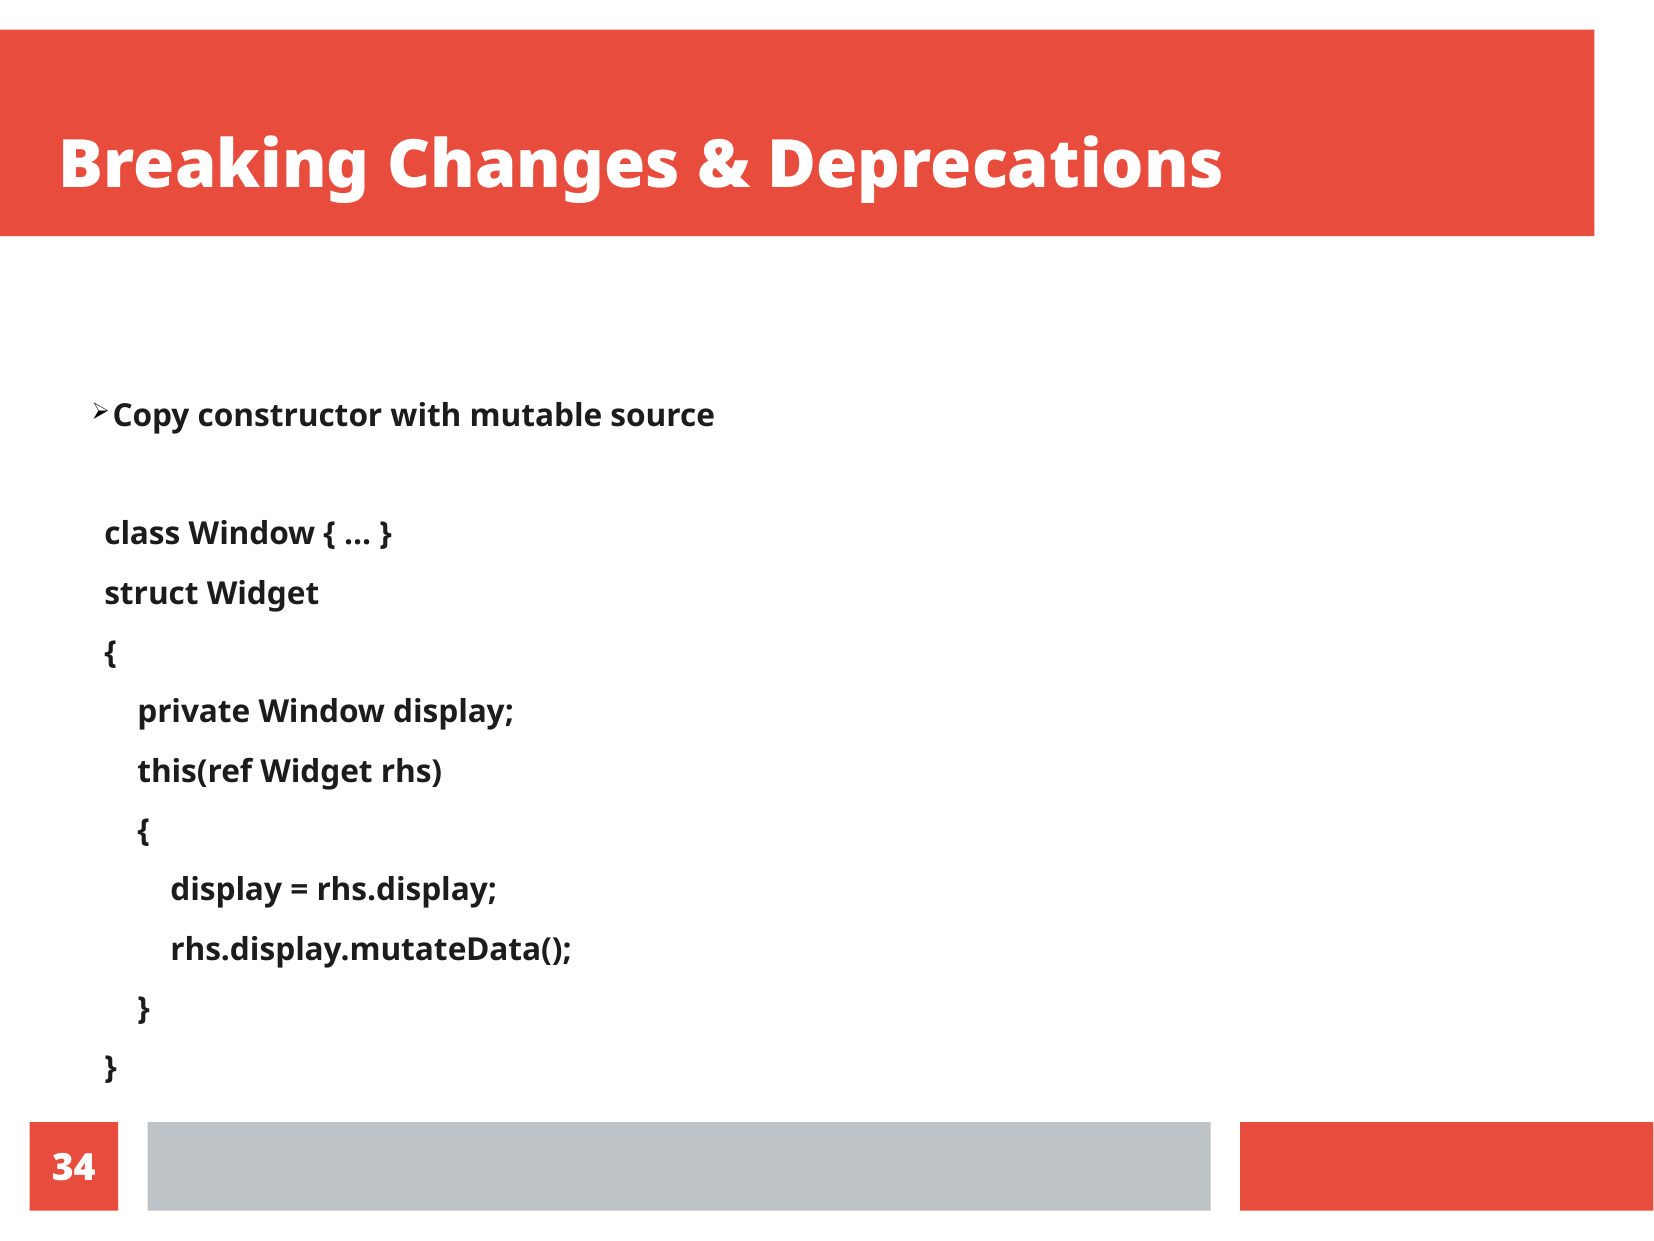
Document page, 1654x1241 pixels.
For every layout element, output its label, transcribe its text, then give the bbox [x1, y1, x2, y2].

title Breaking Changes & Deprecations [59, 59, 1595, 207]
list Copy constructor with mutable source class Window { … } struct Widget { private Window display; this(ref Widget rhs) { display = rhs.display; rhs.display.mutateData(); } } [59, 324, 1565, 1093]
